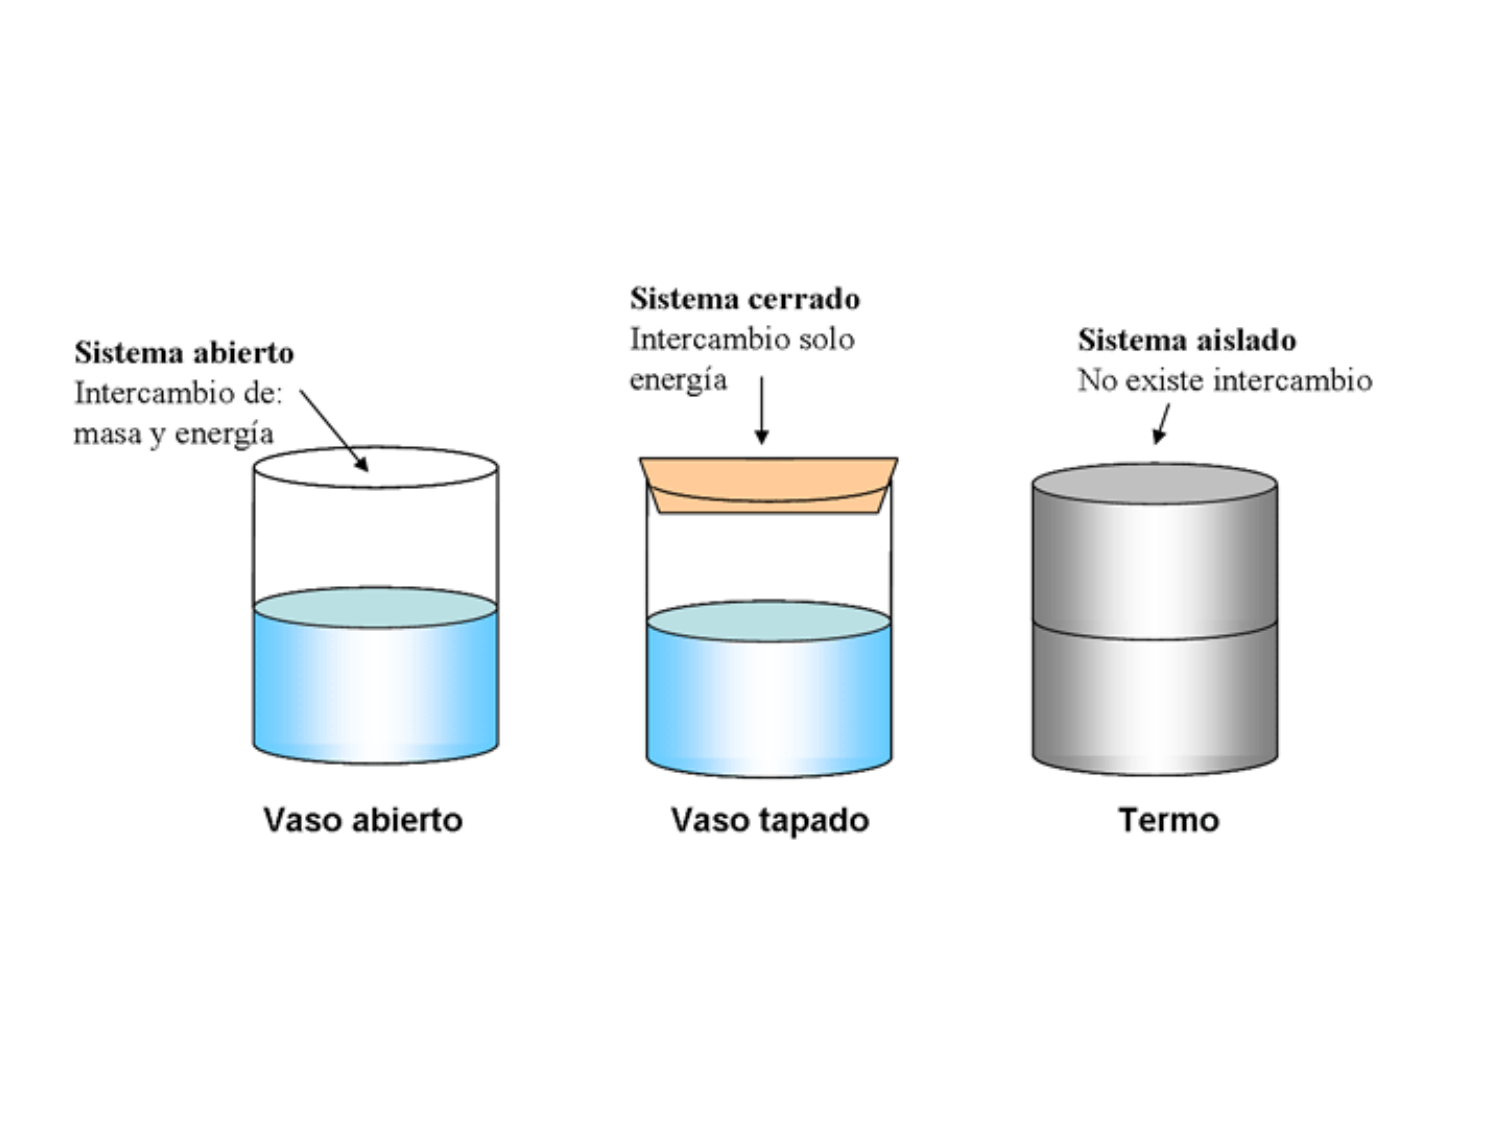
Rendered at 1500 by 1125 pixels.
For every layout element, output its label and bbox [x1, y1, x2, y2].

picture [43, 255, 1400, 867]
